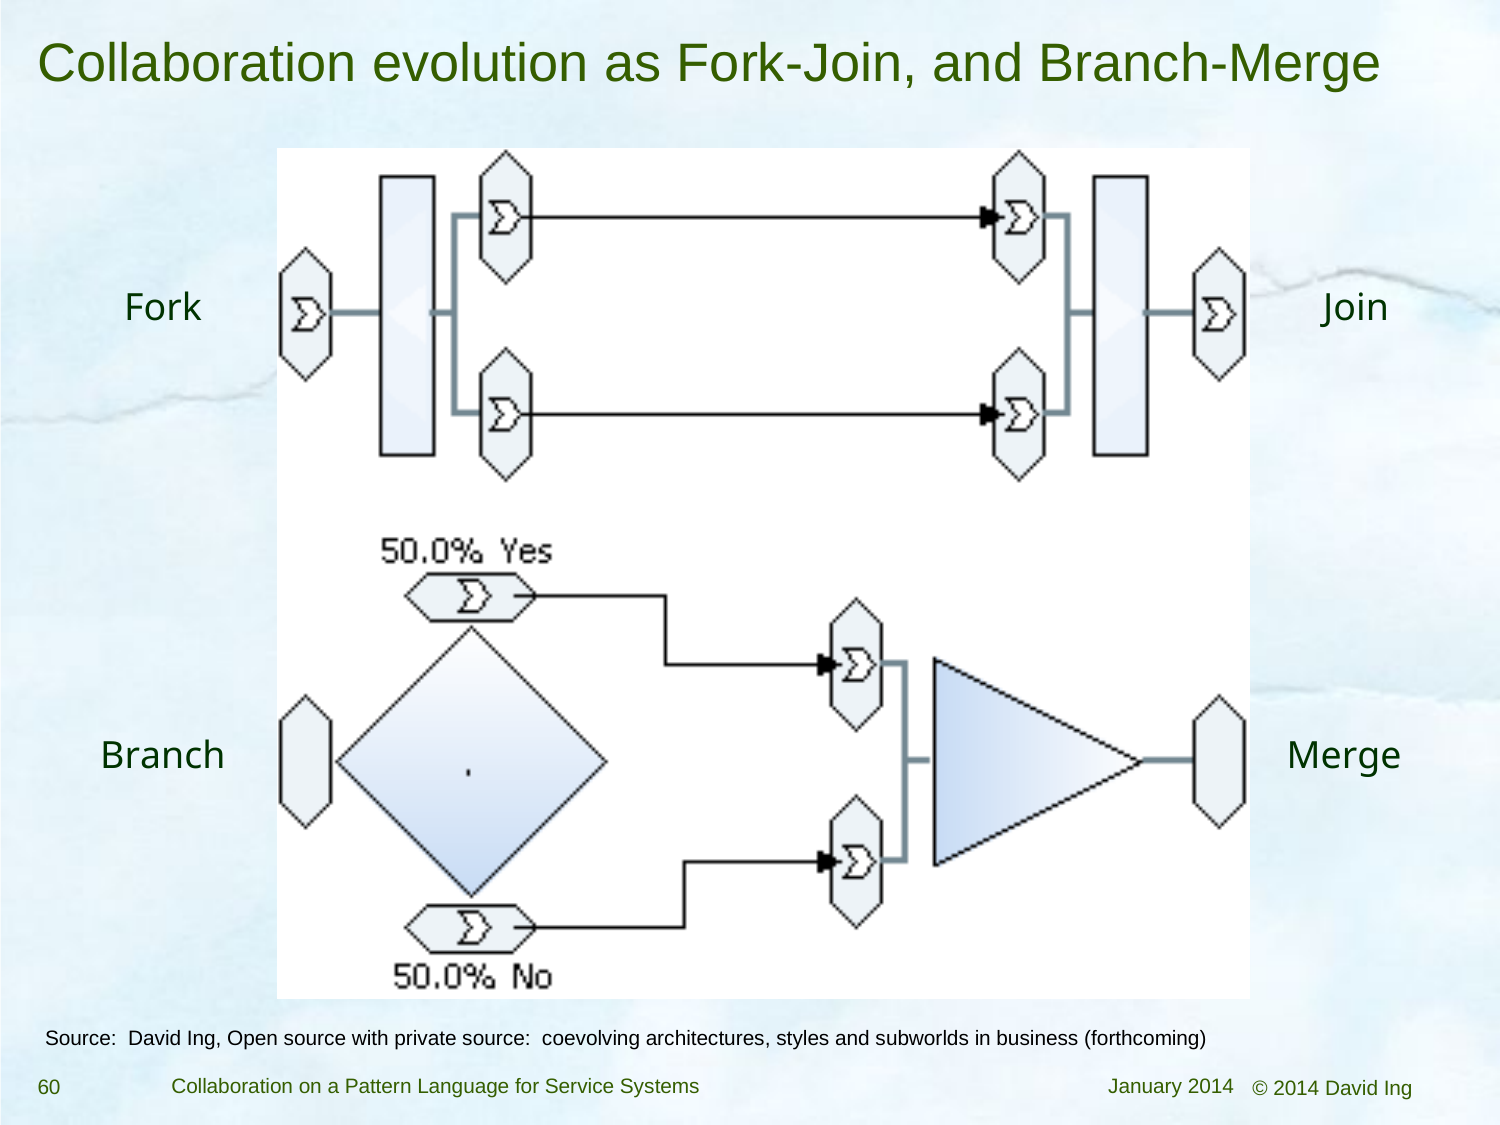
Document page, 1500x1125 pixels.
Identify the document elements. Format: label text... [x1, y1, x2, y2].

text_box Fork [68, 274, 258, 336]
text_box Branch [68, 723, 258, 785]
title Collaboration evolution as Fork-Join, and Branch-Merge [37, 37, 1463, 152]
text_box Source: David Ing, Open source with private source: coevolving architectures, styles and subworlds in business (forthcoming) - [30, 1016, 1441, 1077]
text_box Merge [1250, 723, 1439, 785]
text_box Join [1261, 274, 1451, 336]
picture [0, 0, 1500, 1125]
